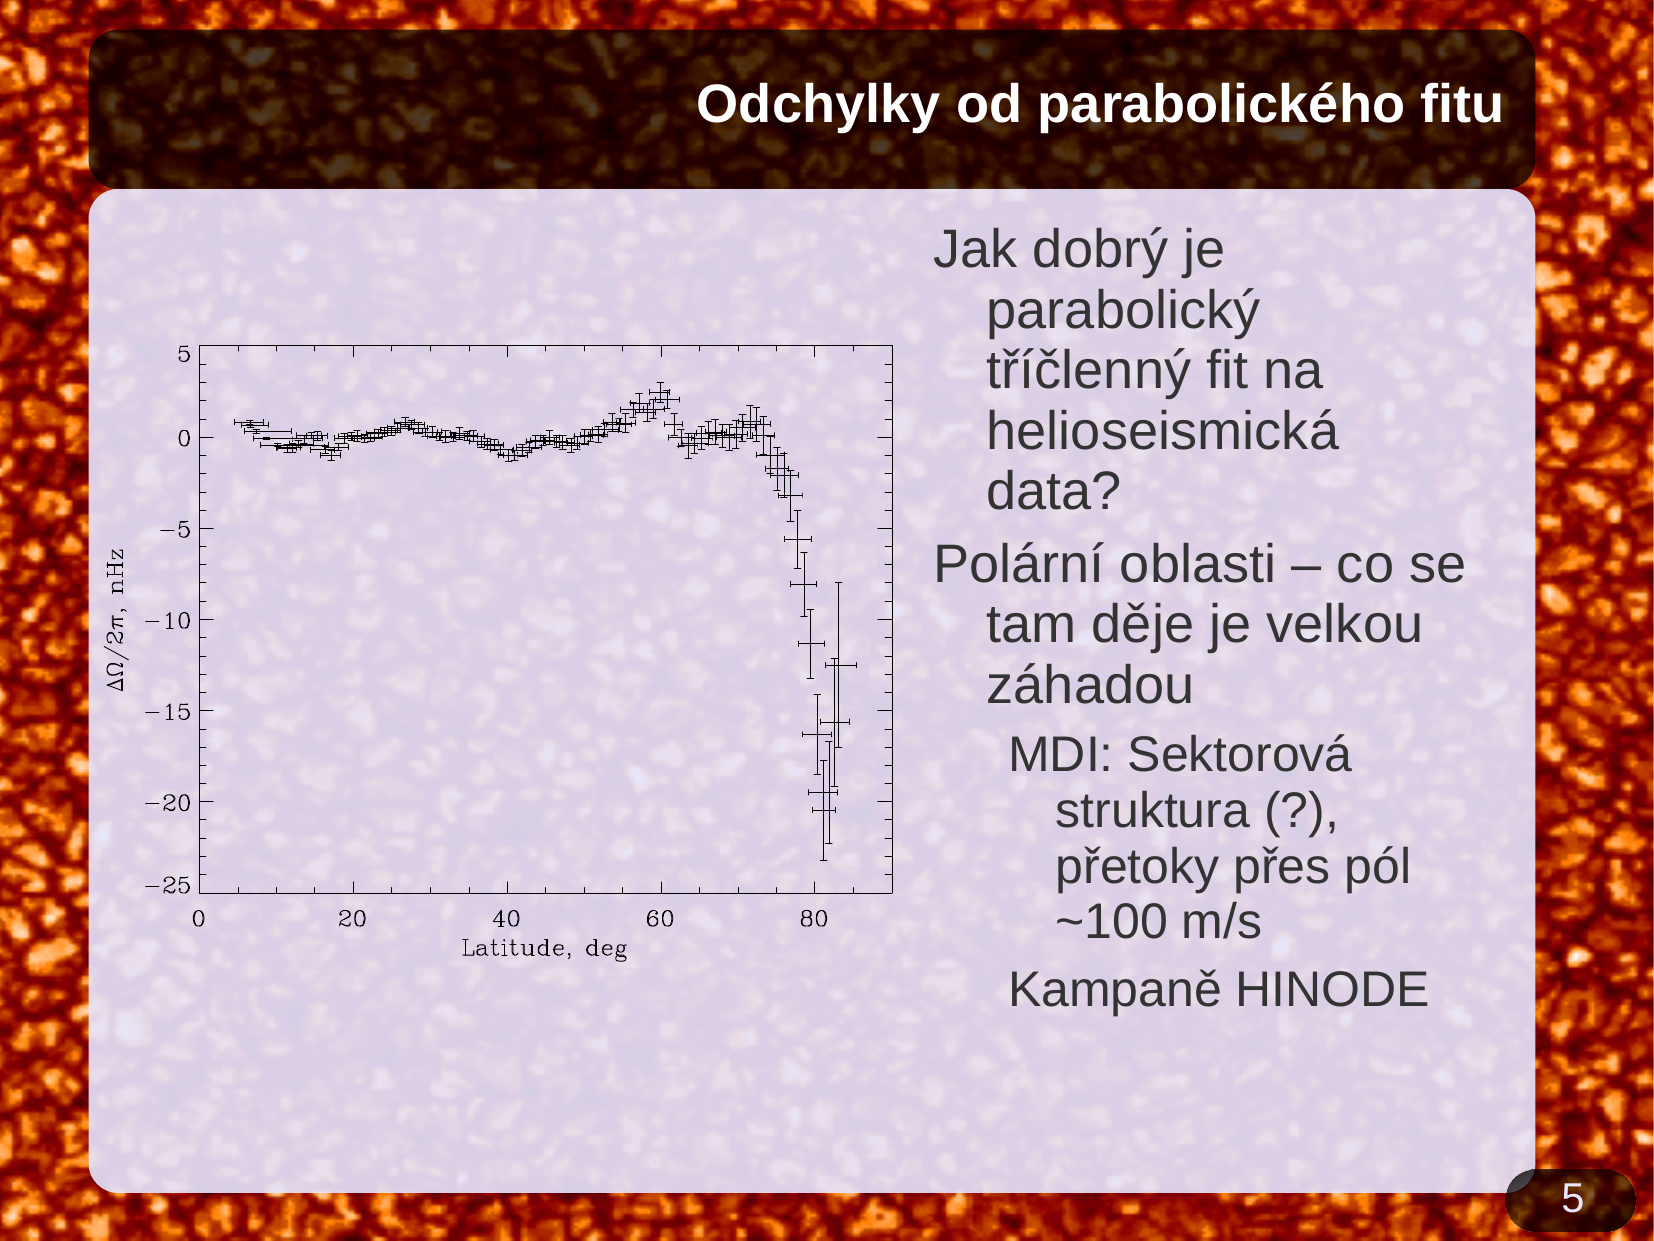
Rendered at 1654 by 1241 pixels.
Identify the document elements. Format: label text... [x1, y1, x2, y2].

title Odchylky od parabolického fitu [118, 59, 1506, 148]
picture [0, 0, 1654, 1241]
list Jak dobrý je parabolický tříčlenný fit na helioseismická data? Polární oblasti – co se tam děje je velkou záhadou MDI: Sektorová struktura (?), přetoky přes pól ~100 m/s Kampaně HINODE [933, 218, 1477, 1164]
